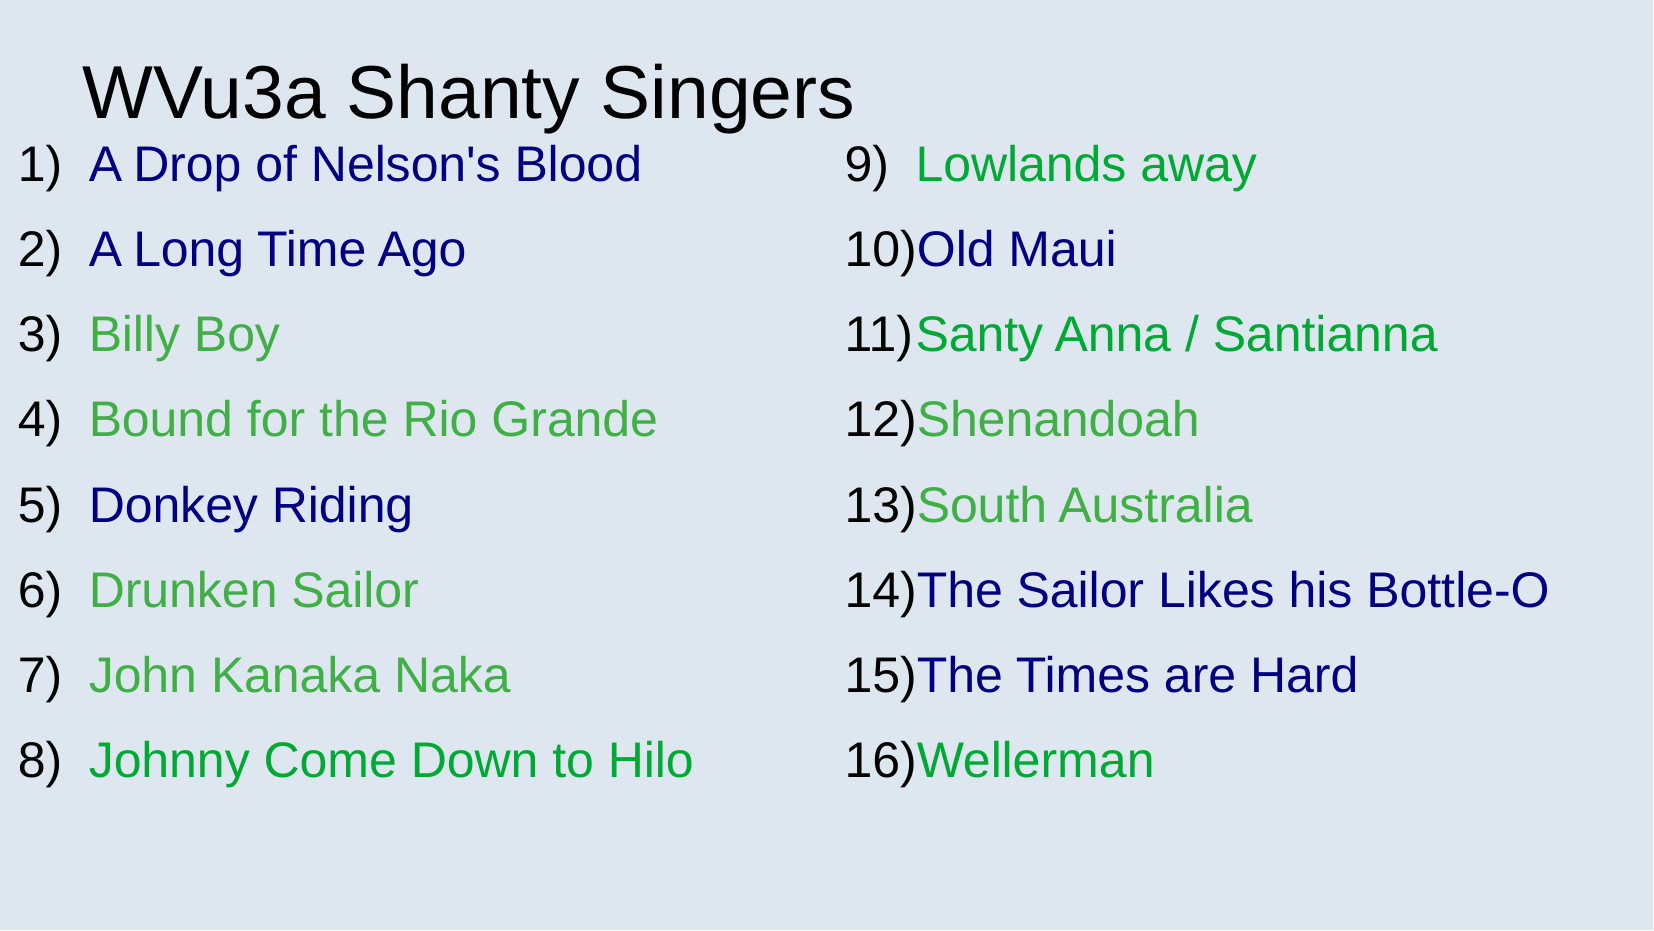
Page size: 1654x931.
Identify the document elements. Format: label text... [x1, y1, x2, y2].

title WVu3a Shanty Singers [82, 37, 1571, 148]
list Lowlands away Old Maui Santy Anna / Santianna Shenandoah South Australia The Sailor Likes his Bottle-O The Times are Hard Wellerman [844, 135, 1625, 916]
list A Drop of Nelson's Blood A Long Time Ago Billy Boy Bound for the Rio Grande Donkey Riding Drunken Sailor John Kanaka Naka Johnny Come Down to Hilo [17, 135, 798, 916]
